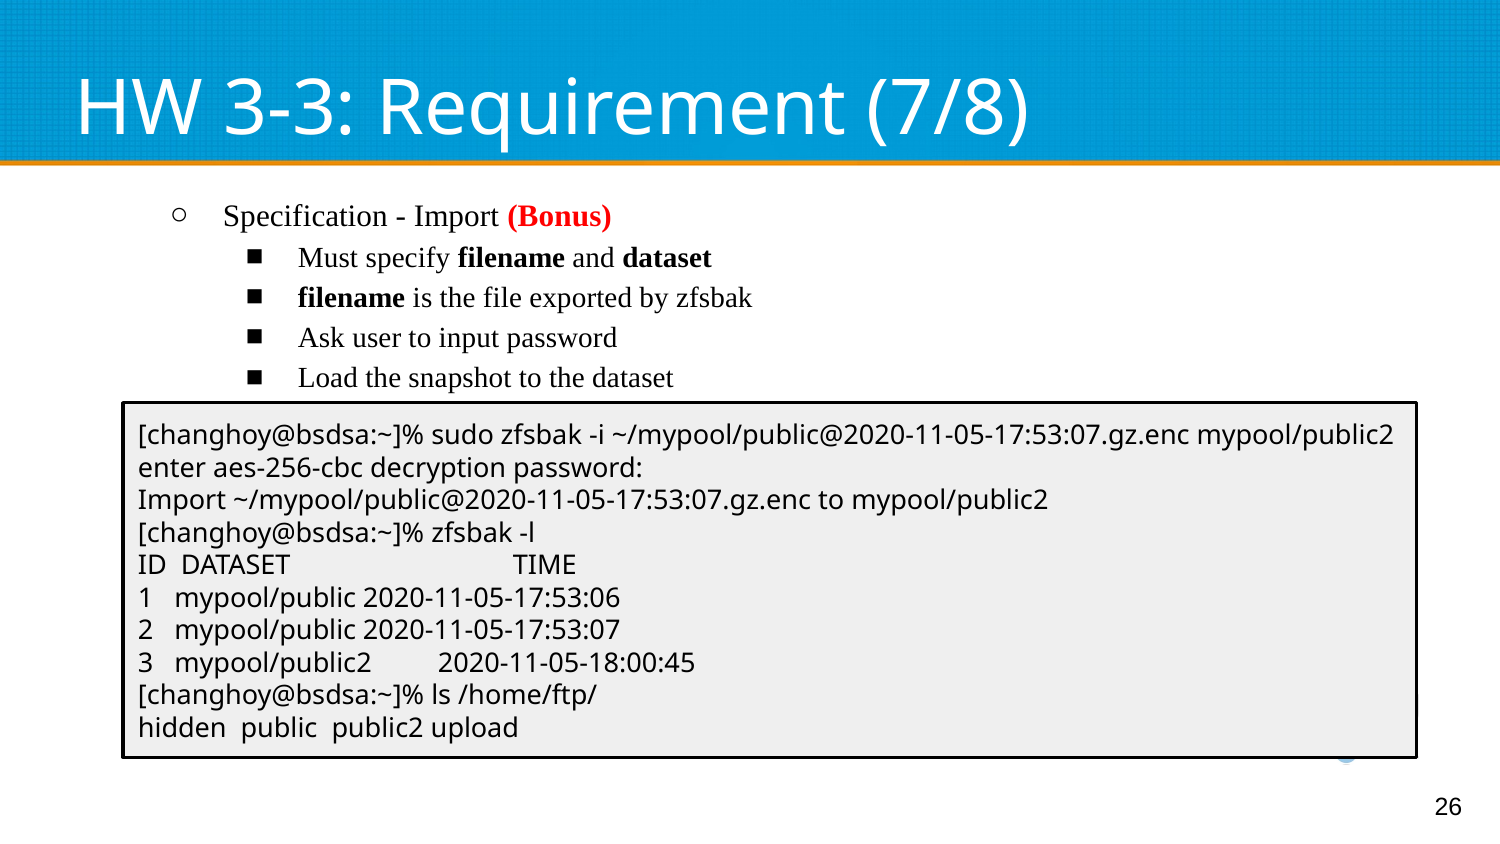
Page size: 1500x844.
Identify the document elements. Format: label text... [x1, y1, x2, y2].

slide_number <number> [1403, 779, 1494, 844]
text_box [changhoy@bsdsa:~]% sudo zfsbak -i ~/mypool/public@2020-11-05-17:53:07.gz.enc mypool/public2 enter aes-256-cbc decryption password: Import ~/mypool/public@2020-11-05-17:53:07.gz.enc to mypool/public2 [changhoy@bsdsa:~]% zfsbak -l ID DATASET TIME 1 mypool/public 2020-11-05-17:53:06 2 mypool/public 2020-11-05-17:53:07 3 mypool/public2 2020-11-05-18:00:45 [changhoy@bsdsa:~]% ls /home/ftp/ hidden public public2 upload [122, 402, 1417, 758]
title HW 3-3: Requirement (7/8) [74, 33, 1425, 175]
list Specification - Import (Bonus) Must specify filename and dataset filename is the file exported by zfsbak Ask user to input password Load the snapshot to the dataset [72, 190, 1427, 747]
picture [0, 160, 1500, 844]
